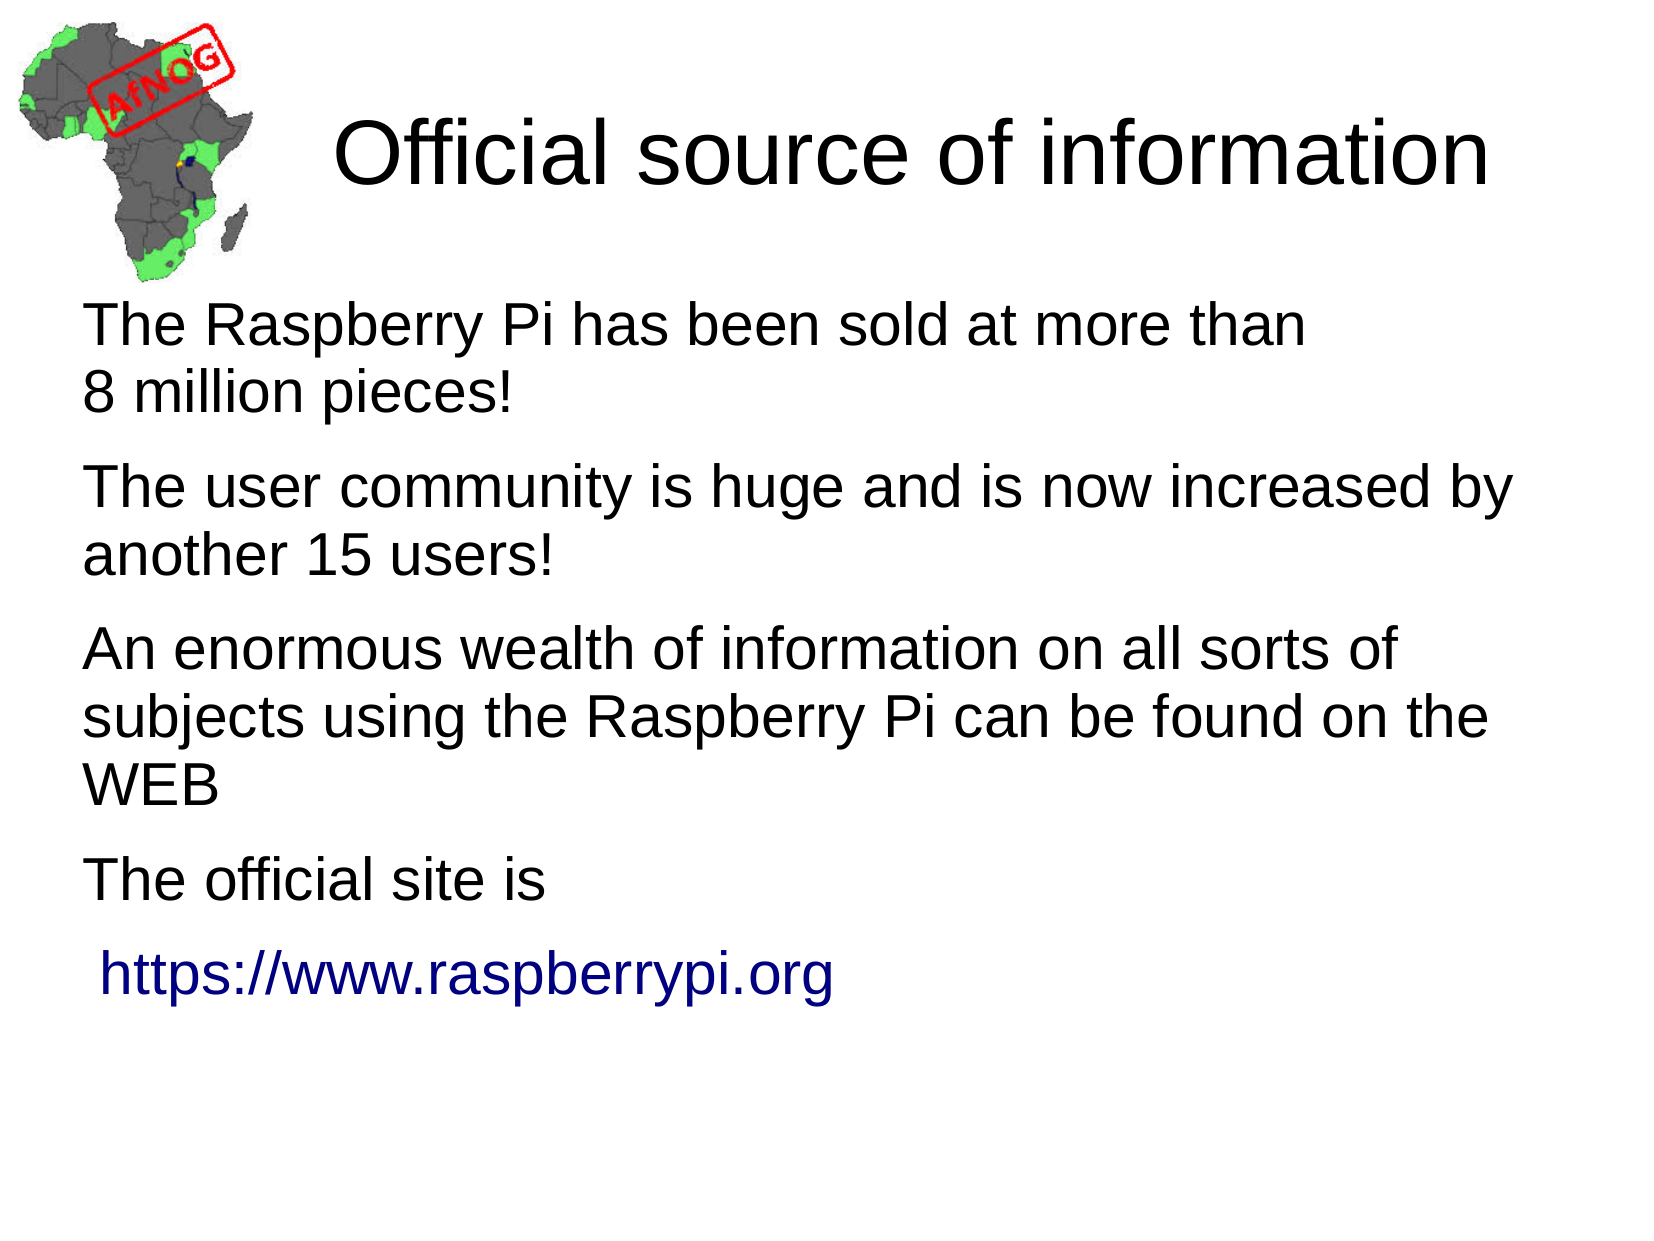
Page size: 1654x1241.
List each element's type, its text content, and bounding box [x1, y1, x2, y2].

picture [9, 0, 259, 291]
title Official source of information [255, 49, 1571, 257]
list The Raspberry Pi has been sold at more than 8 million pieces! The user community is huge and is now increased by another 15 users! An enormous wealth of information on all sorts of subjects using the Raspberry Pi can be found on the WEB The official site is https://www.raspberrypi.org [82, 290, 1571, 1010]
